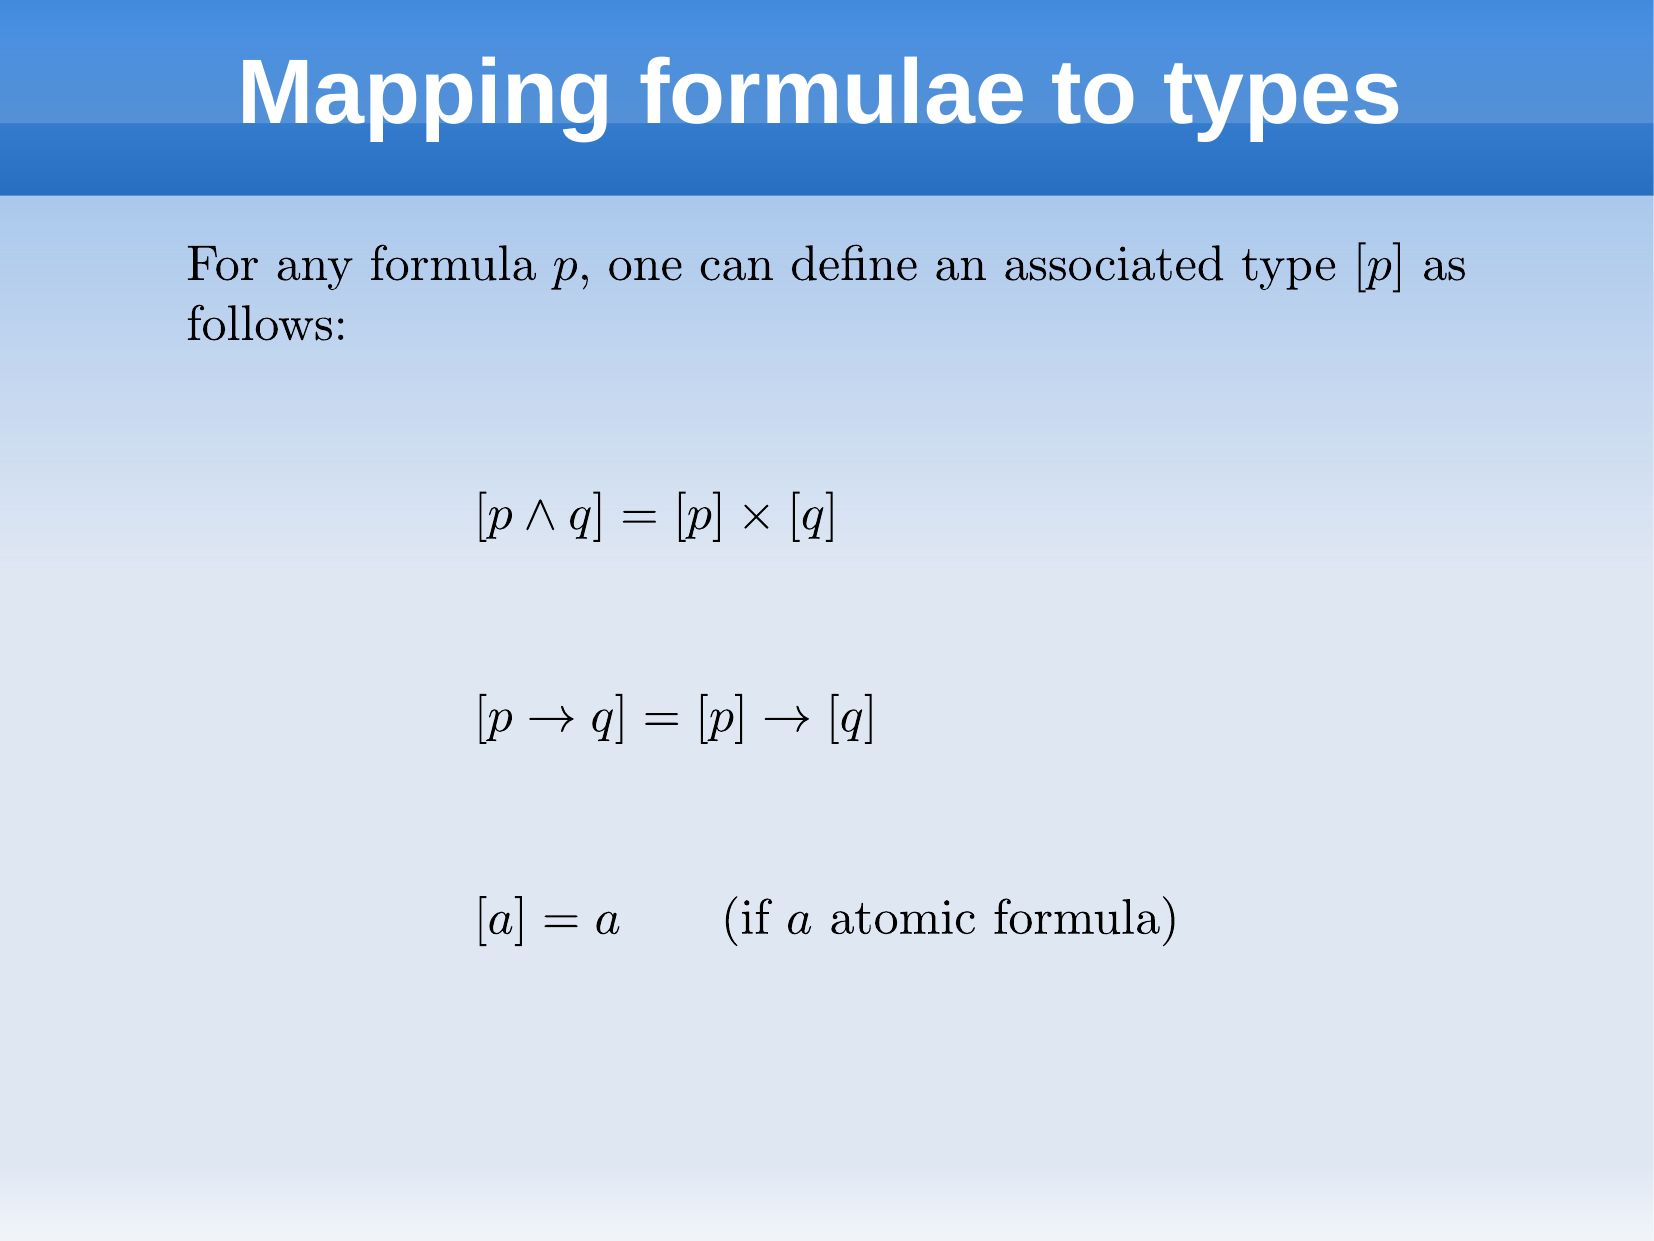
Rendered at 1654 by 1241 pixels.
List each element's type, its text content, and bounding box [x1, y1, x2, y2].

title Mapping formulae to types [76, 0, 1565, 188]
picture [0, 0, 1654, 1241]
